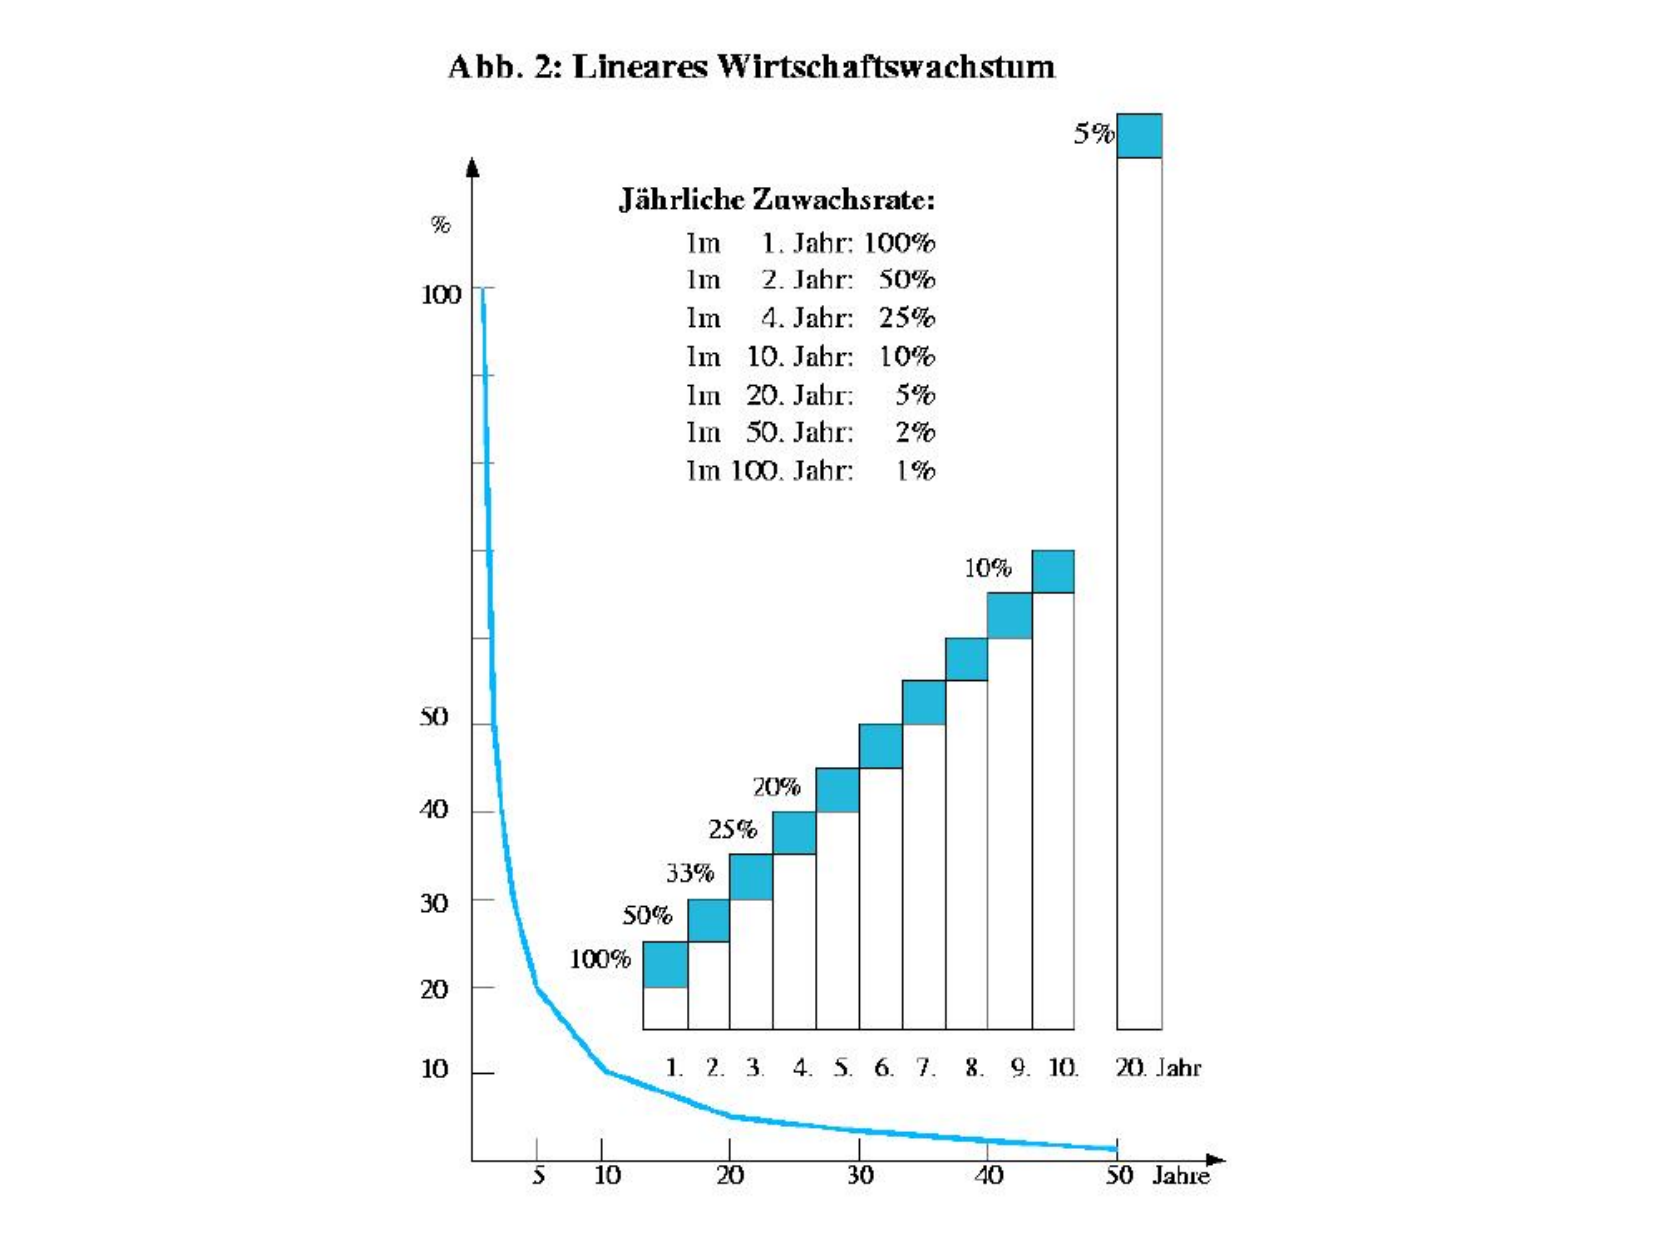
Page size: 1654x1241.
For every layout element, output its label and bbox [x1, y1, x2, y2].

picture [380, 0, 1283, 1241]
